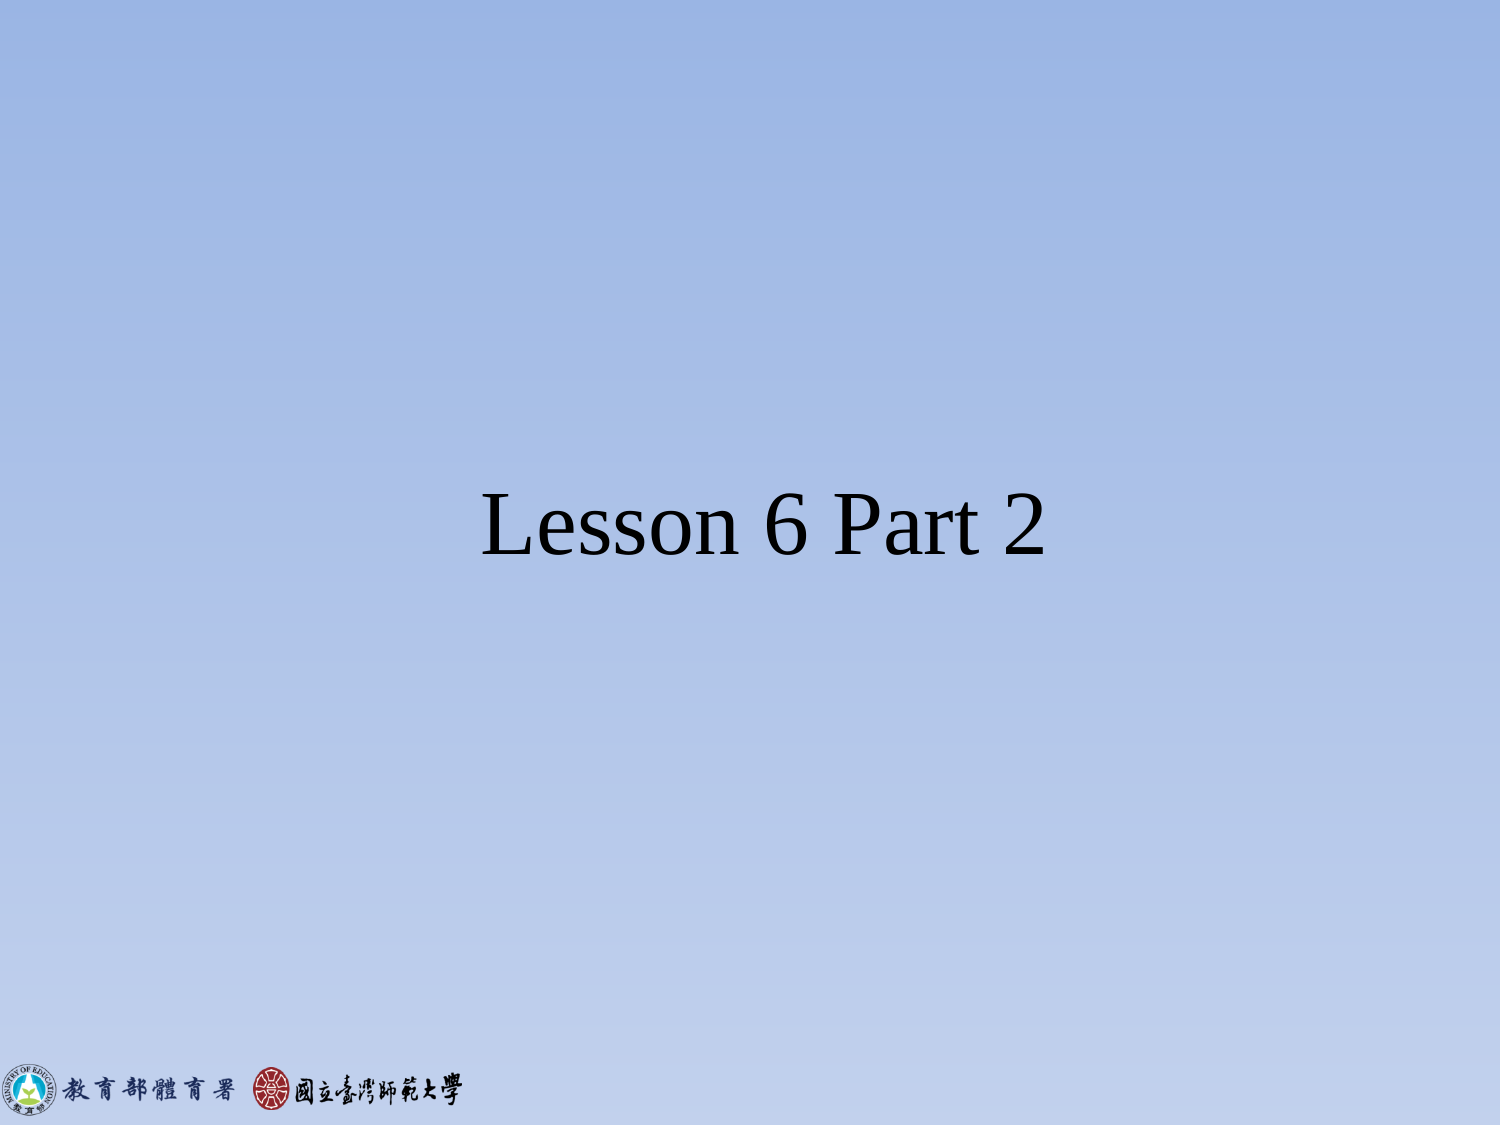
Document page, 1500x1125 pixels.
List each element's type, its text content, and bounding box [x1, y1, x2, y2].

text_box Lesson 6 Part 2 [127, 397, 1403, 639]
